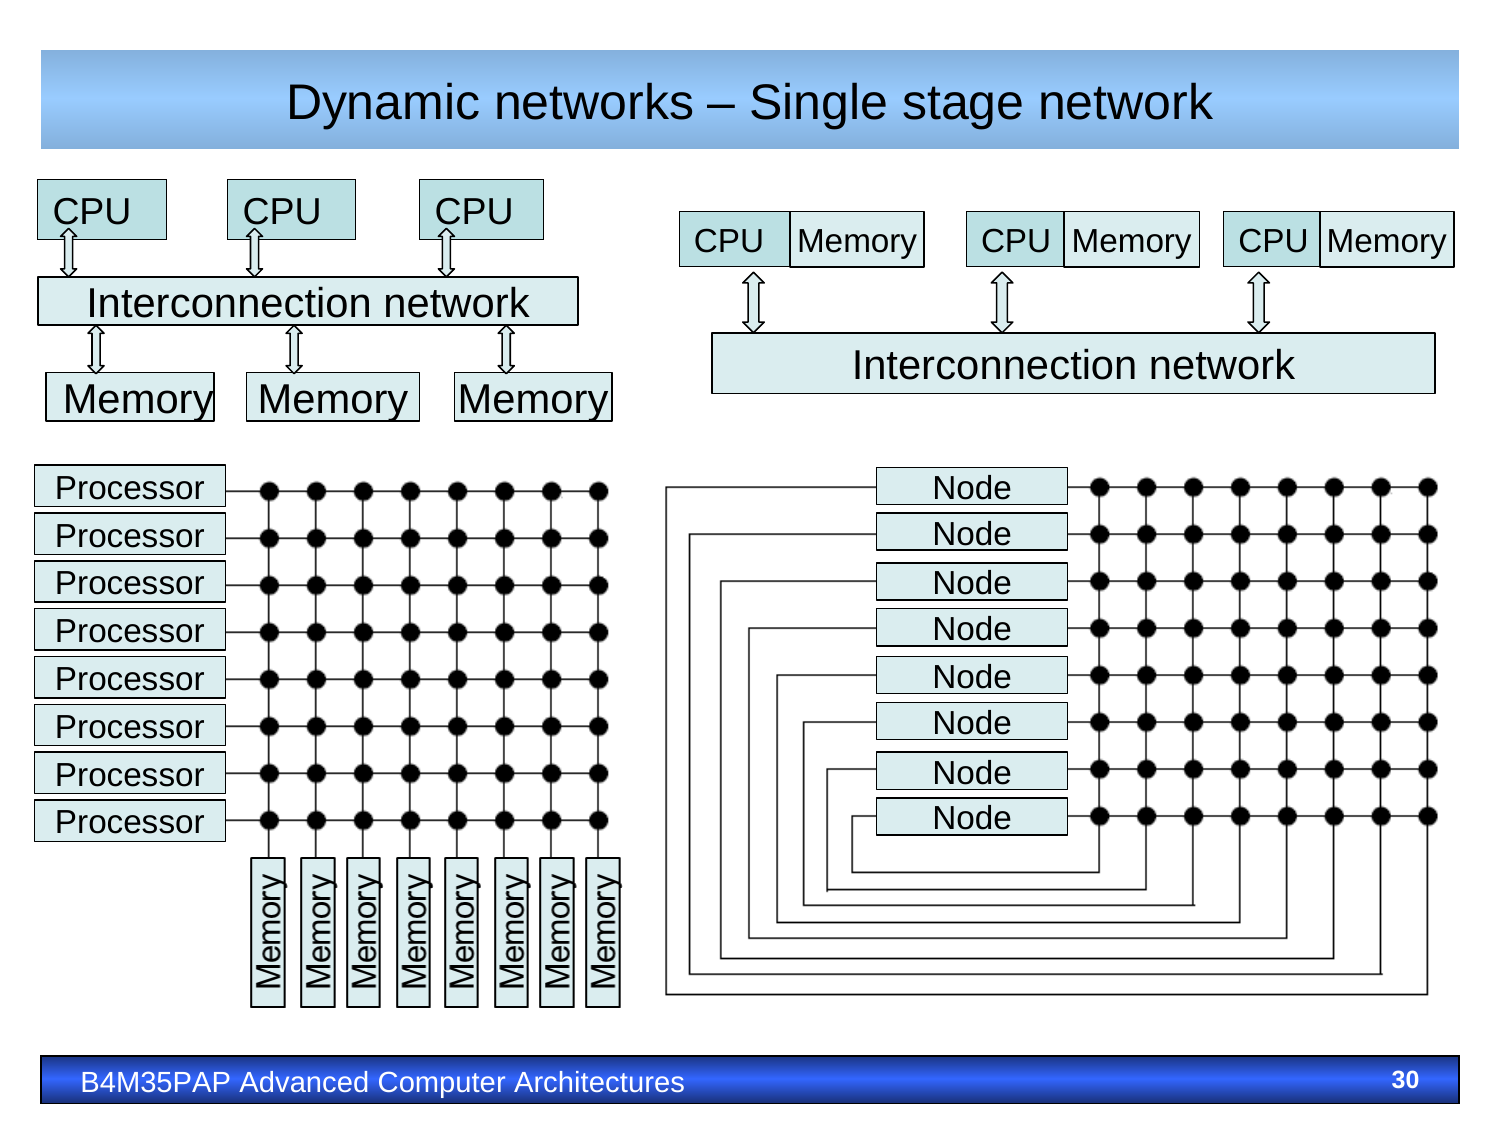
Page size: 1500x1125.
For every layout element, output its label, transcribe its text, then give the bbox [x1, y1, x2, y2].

text_box Memory [1064, 211, 1200, 268]
text_box Processor [34, 752, 226, 794]
text_box [60, 228, 77, 277]
text_box CPU [679, 211, 790, 267]
text_box Node [876, 702, 1068, 740]
text_box Node [876, 752, 1068, 790]
text_box [742, 272, 765, 333]
text_box CPU [227, 179, 356, 240]
picture [650, 460, 1455, 1005]
text_box Interconnection network [712, 332, 1436, 394]
text_box Node [876, 467, 1068, 505]
text_box Processor [34, 512, 226, 555]
text_box [991, 272, 1013, 333]
text_box Node [876, 656, 1068, 694]
text_box Processor [34, 560, 226, 603]
text_box CPU [37, 179, 167, 240]
text_box [498, 325, 515, 374]
text_box Node [876, 797, 1068, 835]
text_box Memory [45, 372, 214, 422]
text_box [1247, 272, 1270, 333]
text_box Node [876, 513, 1068, 551]
text_box [286, 325, 303, 374]
text_box CPU [966, 211, 1064, 267]
text_box Node [876, 608, 1068, 646]
text_box Memory [454, 372, 613, 422]
text_box CPU [1223, 211, 1319, 267]
text_box [246, 228, 263, 277]
text_box Memory [1319, 211, 1454, 268]
text_box Interconnection network [37, 276, 579, 326]
text_box Memory [790, 211, 925, 268]
text_box [438, 228, 455, 277]
text_box Processor [34, 704, 226, 746]
text_box Node [876, 562, 1068, 601]
text_box Memory [246, 372, 420, 422]
text_box Processor [34, 465, 226, 507]
text_box CPU [419, 179, 544, 240]
text_box Processor [34, 608, 226, 650]
text_box Processor [34, 799, 226, 842]
picture [171, 450, 644, 1010]
title Dynamic networks – Single stage network [41, 50, 1459, 149]
text_box Processor [34, 656, 226, 698]
text_box [87, 325, 105, 374]
